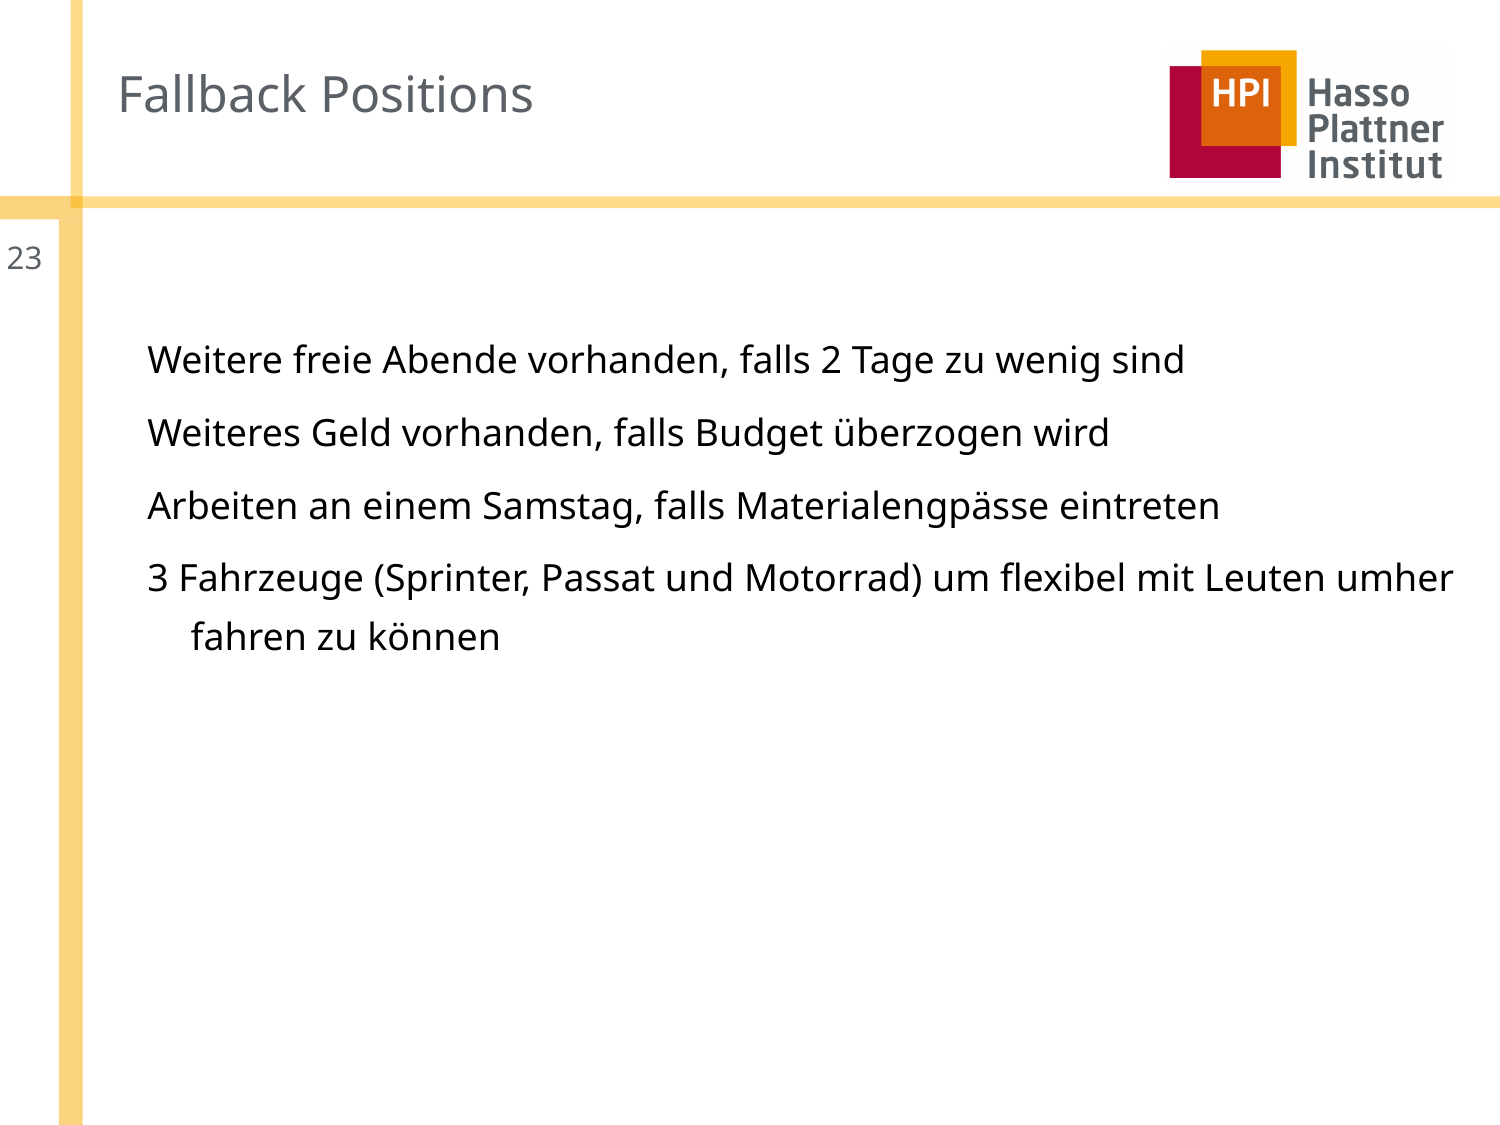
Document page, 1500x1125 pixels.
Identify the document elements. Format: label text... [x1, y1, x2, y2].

title Fallback Positions [117, 7, 1093, 179]
list Weitere freie Abende vorhanden, falls 2 Tage zu wenig sind Weiteres Geld vorhanden, falls Budget überzogen wird Arbeiten an einem Samstag, falls Materialengpässe eintreten 3 Fahrzeuge (Sprinter, Passat und Motorrad) um flexibel mit Leuten umher fahren zu können [117, 326, 1459, 1056]
